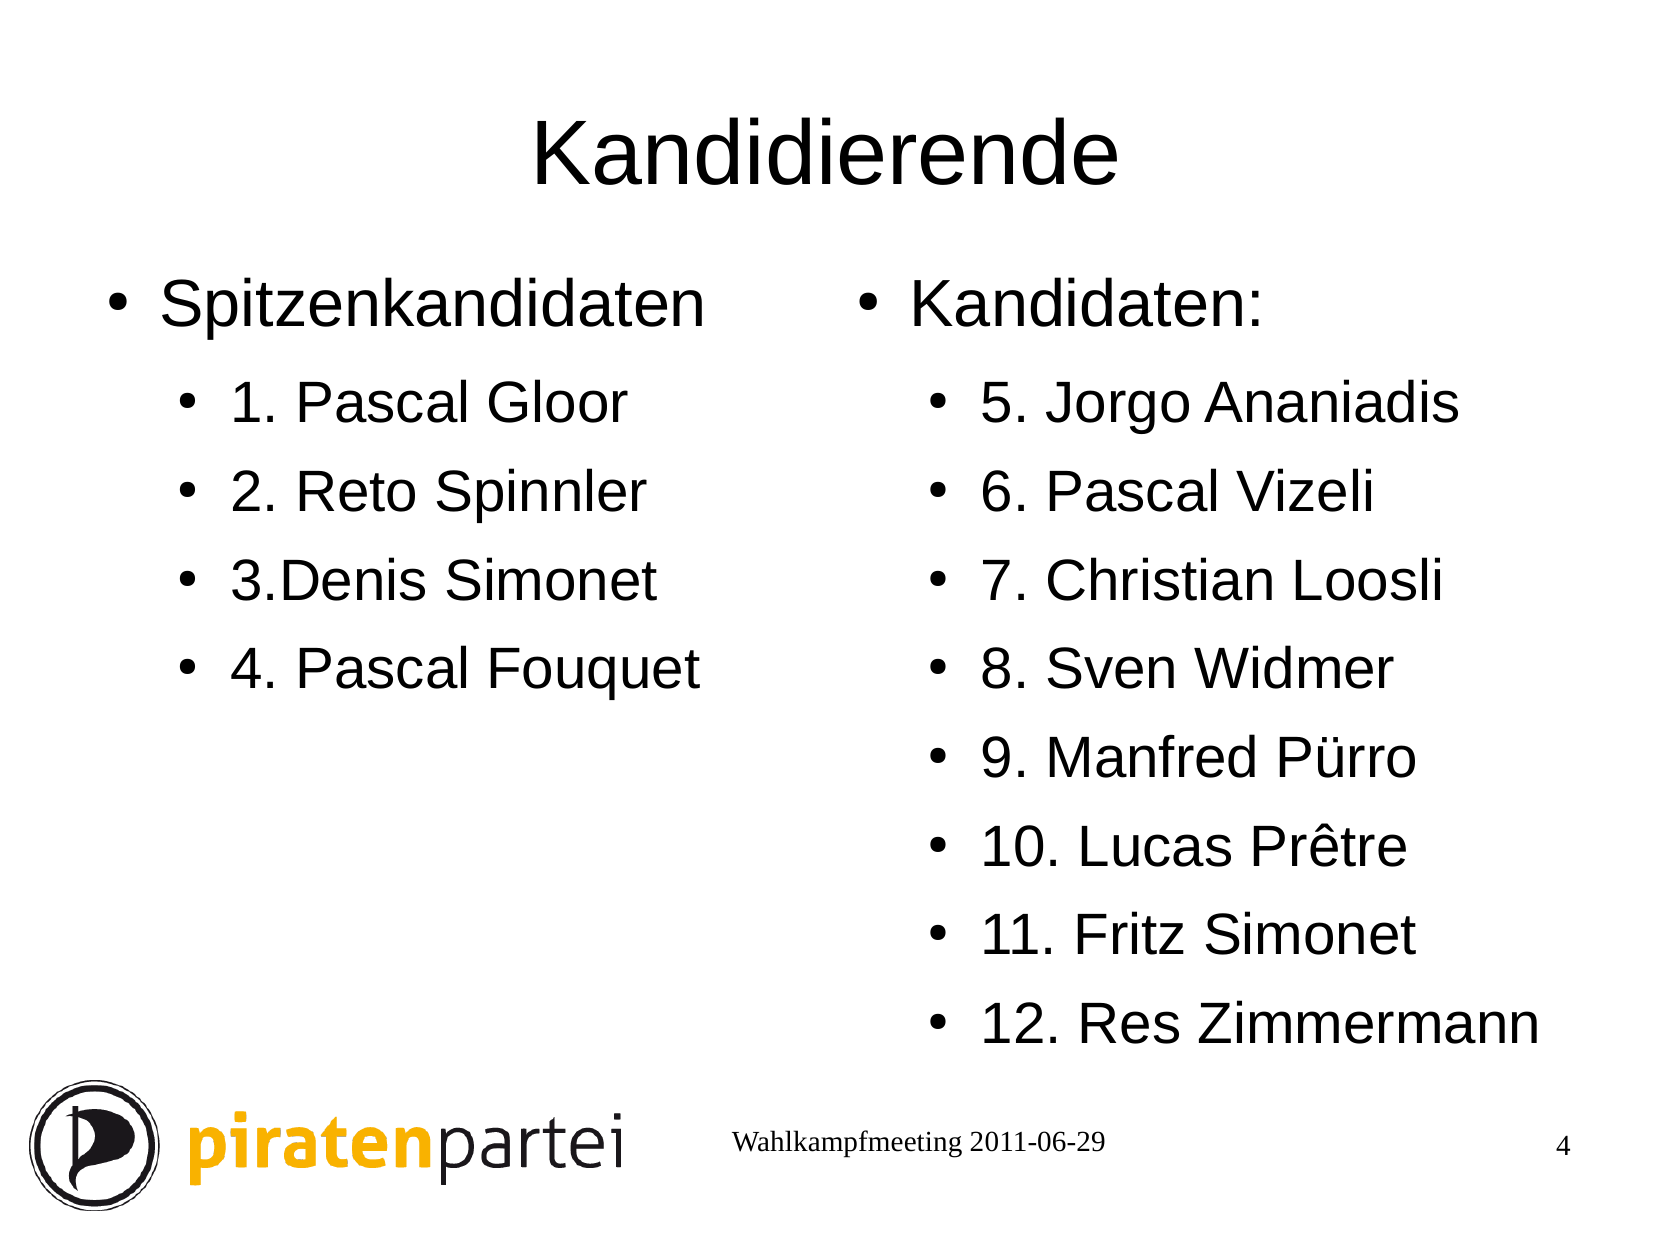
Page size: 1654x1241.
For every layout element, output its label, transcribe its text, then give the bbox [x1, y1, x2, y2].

list Kandidaten: 5. Jorgo Ananiadis 6. Pascal Vizeli 7. Christian Loosli 8. Sven Widmer 9. Manfred Pürro 10. Lucas Prêtre 11. Fritz Simonet 12. Res Zimmermann [838, 265, 1565, 1070]
list Spitzenkandidaten 1. Pascal Gloor 2. Reto Spinnler 3.Denis Simonet 4. Pascal Fouquet [88, 265, 815, 1085]
picture [29, 1080, 621, 1211]
title Kandidierende [82, 49, 1571, 257]
